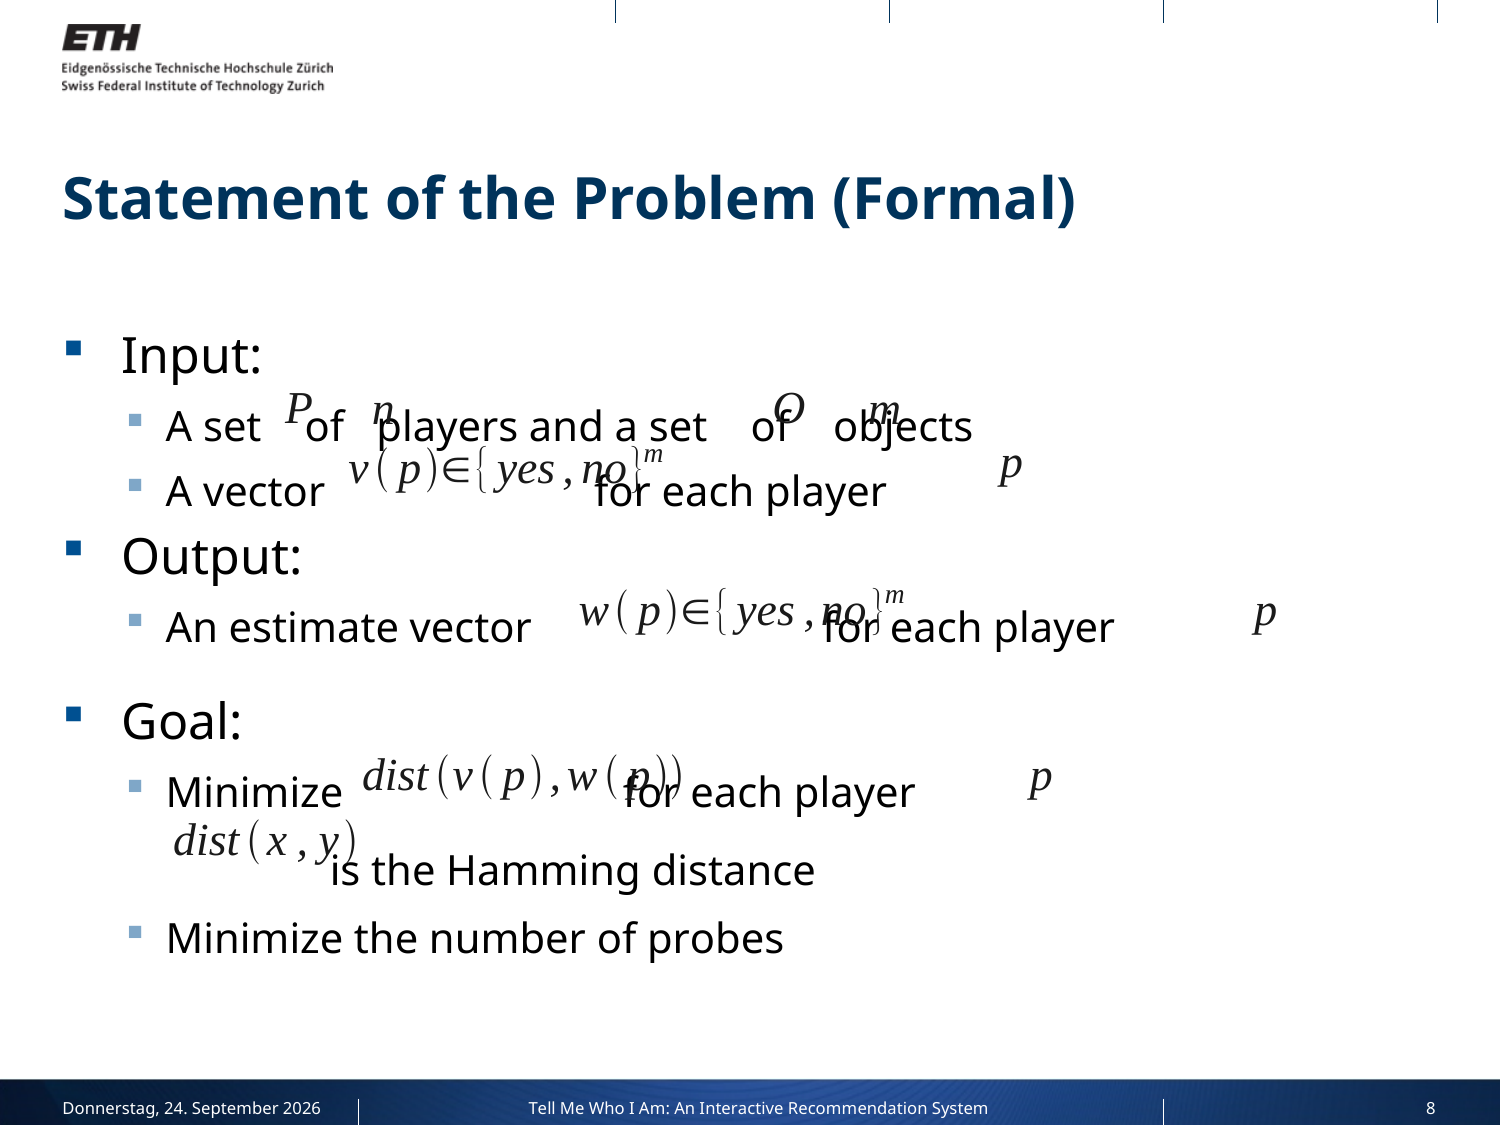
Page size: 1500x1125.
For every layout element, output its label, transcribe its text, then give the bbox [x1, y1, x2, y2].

picture [0, 1078, 1500, 1125]
chart [765, 383, 811, 434]
chart [860, 383, 907, 435]
chart [340, 437, 670, 497]
title Statement of the Problem (Formal) [62, 157, 1438, 281]
chart [275, 383, 320, 434]
list Goal: Minimize for each player is the Hamming distance Minimize the number of probes [62, 686, 1438, 929]
chart [986, 437, 1029, 488]
chart [570, 578, 911, 639]
picture [62, 24, 333, 94]
chart [1240, 584, 1283, 636]
chart [364, 383, 401, 435]
chart [354, 750, 690, 803]
list Input: A set of players and a set of objects A vector for each player [62, 319, 1438, 502]
chart [1015, 750, 1059, 801]
chart [165, 814, 364, 868]
list Output: An estimate vector for each player [62, 520, 1438, 686]
